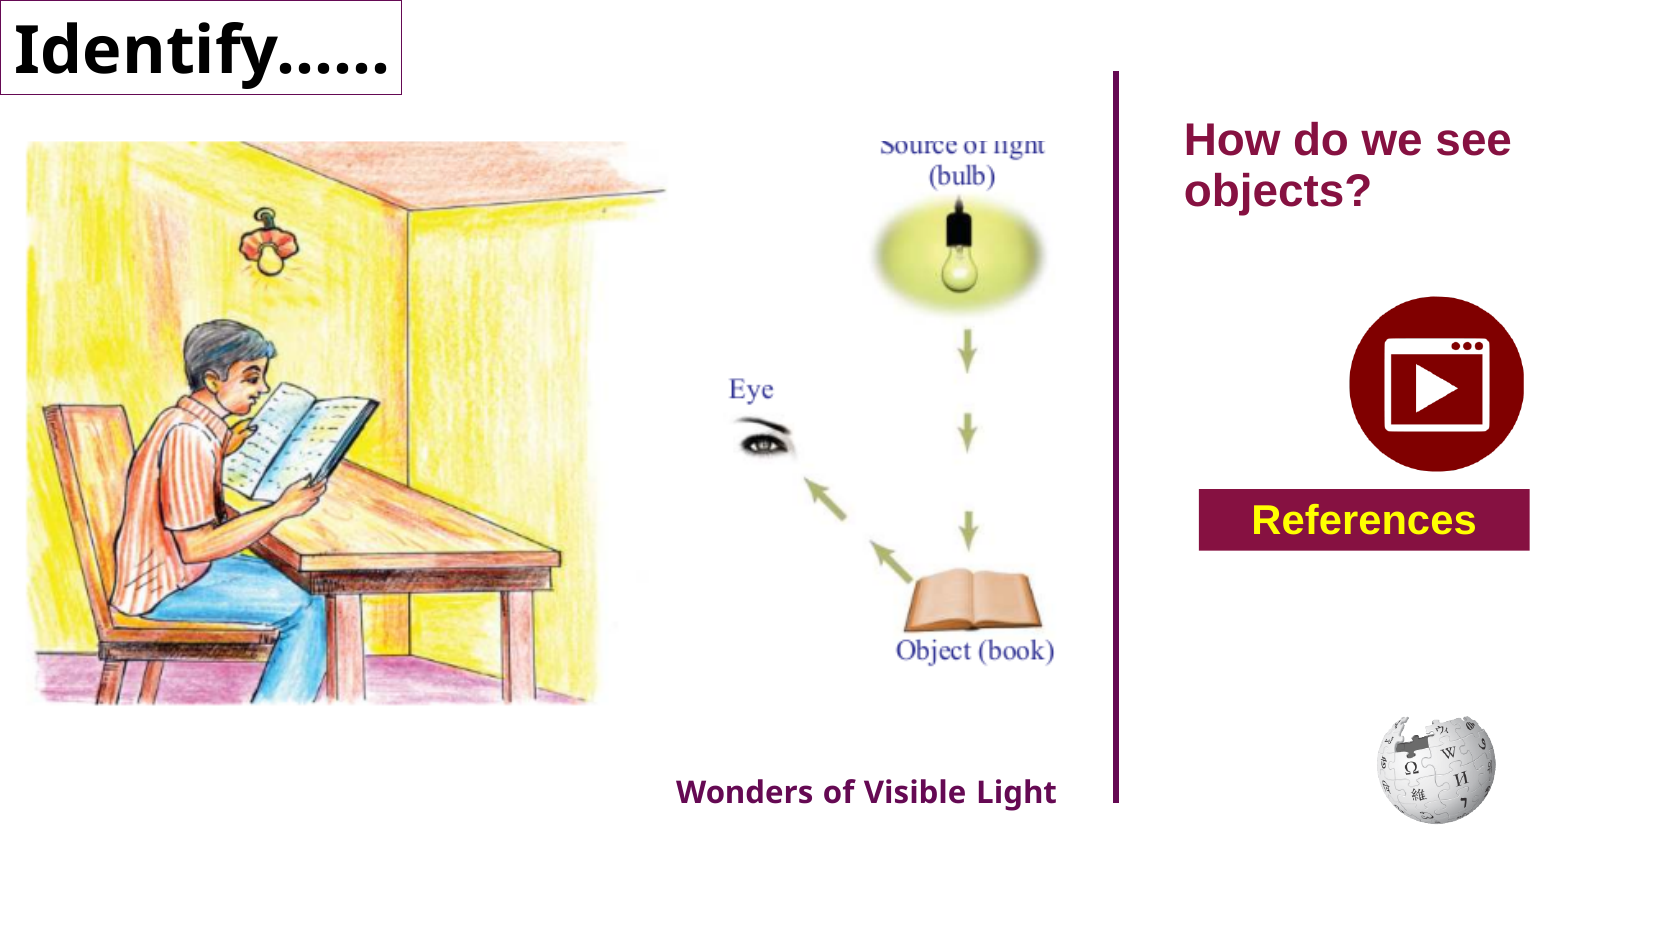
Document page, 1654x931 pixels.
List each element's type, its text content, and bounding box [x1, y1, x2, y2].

text_box References [1198, 489, 1530, 551]
picture [1370, 703, 1501, 833]
text_box How do we see objects? [1169, 106, 1560, 237]
text_box Wonders of Visible Light [661, 769, 1152, 827]
text_box Identify...... [0, 0, 402, 95]
picture [23, 141, 1087, 709]
picture [1347, 295, 1524, 473]
